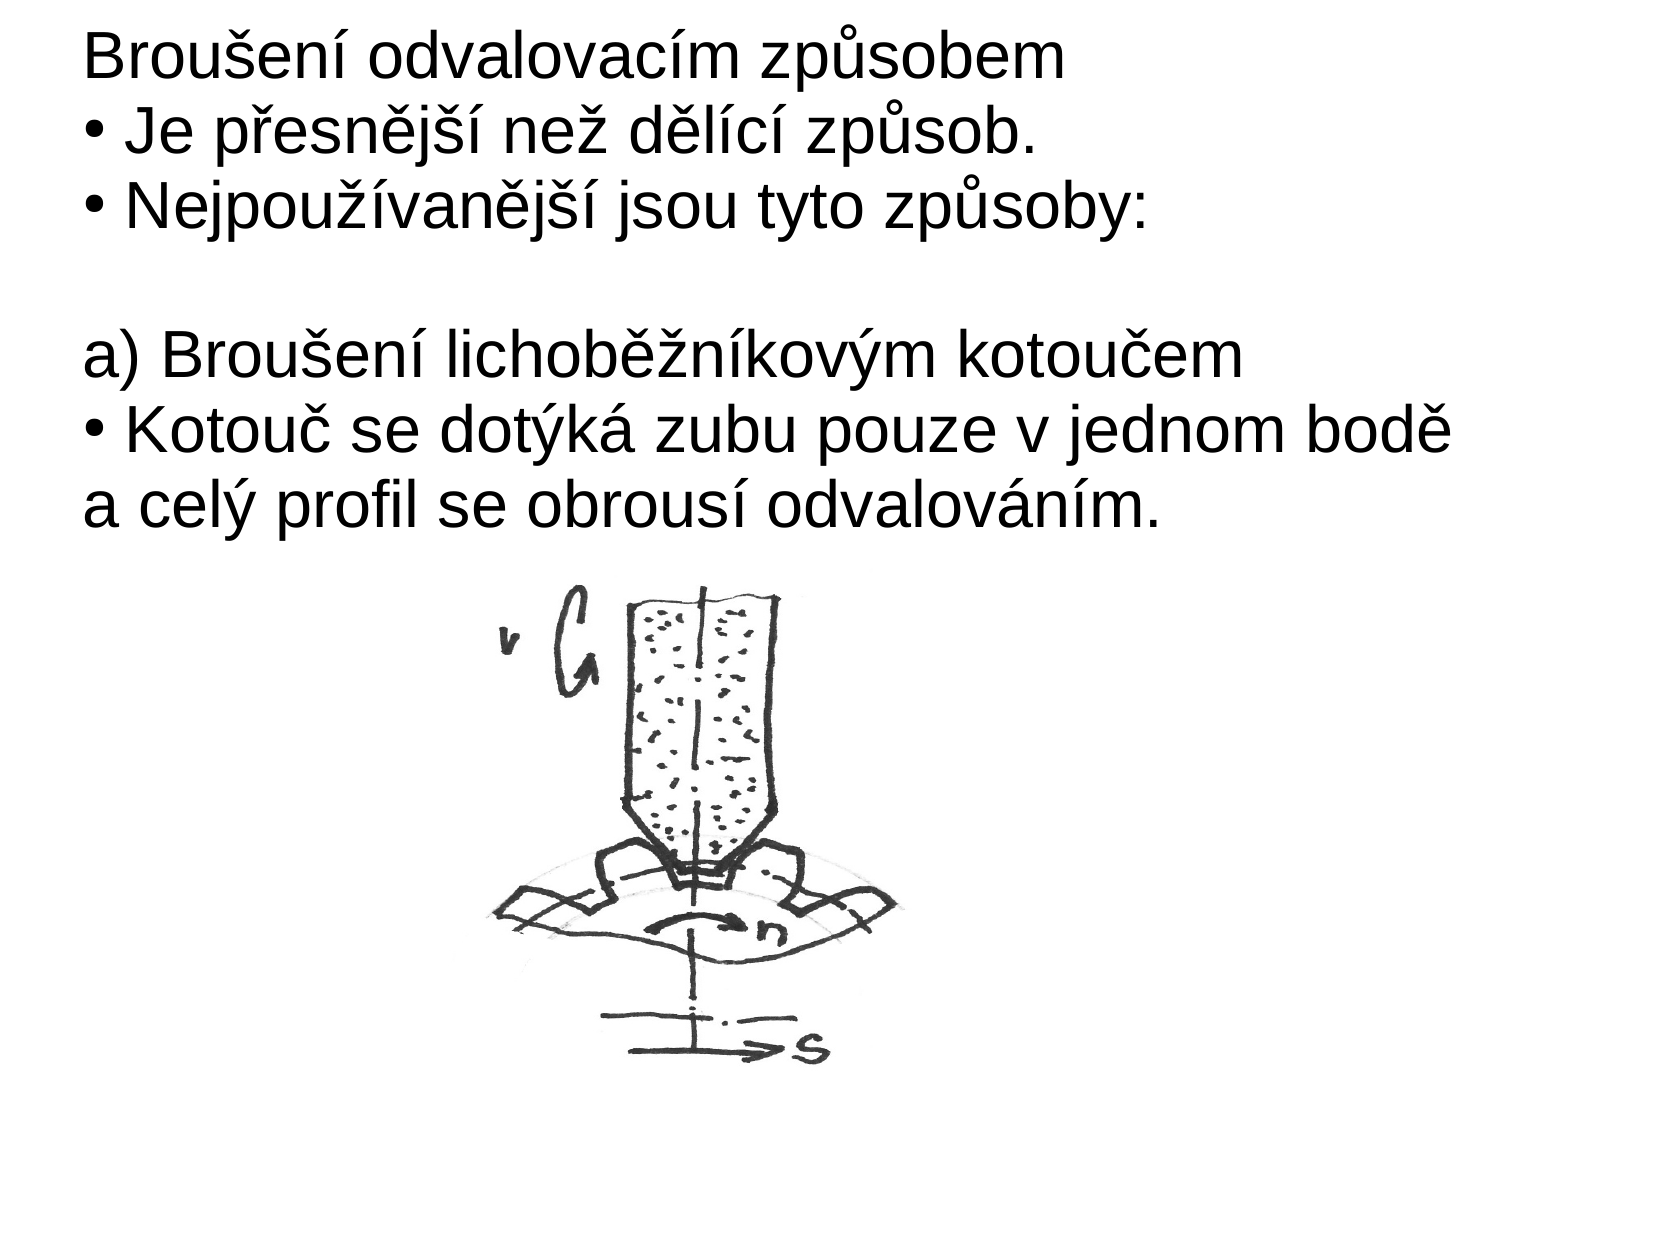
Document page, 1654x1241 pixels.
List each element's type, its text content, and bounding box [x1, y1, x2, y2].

picture [442, 560, 945, 1093]
subtitle Broušení odvalovacím způsobem Je přesnější než dělící způsob. Nejpoužívanější jsou tyto způsoby: a) Broušení lichoběžníkovým kotoučem Kotouč se dotýká zubu pouze v jednom bodě a celý profil se obrousí odvalováním. [82, 18, 1571, 1140]
